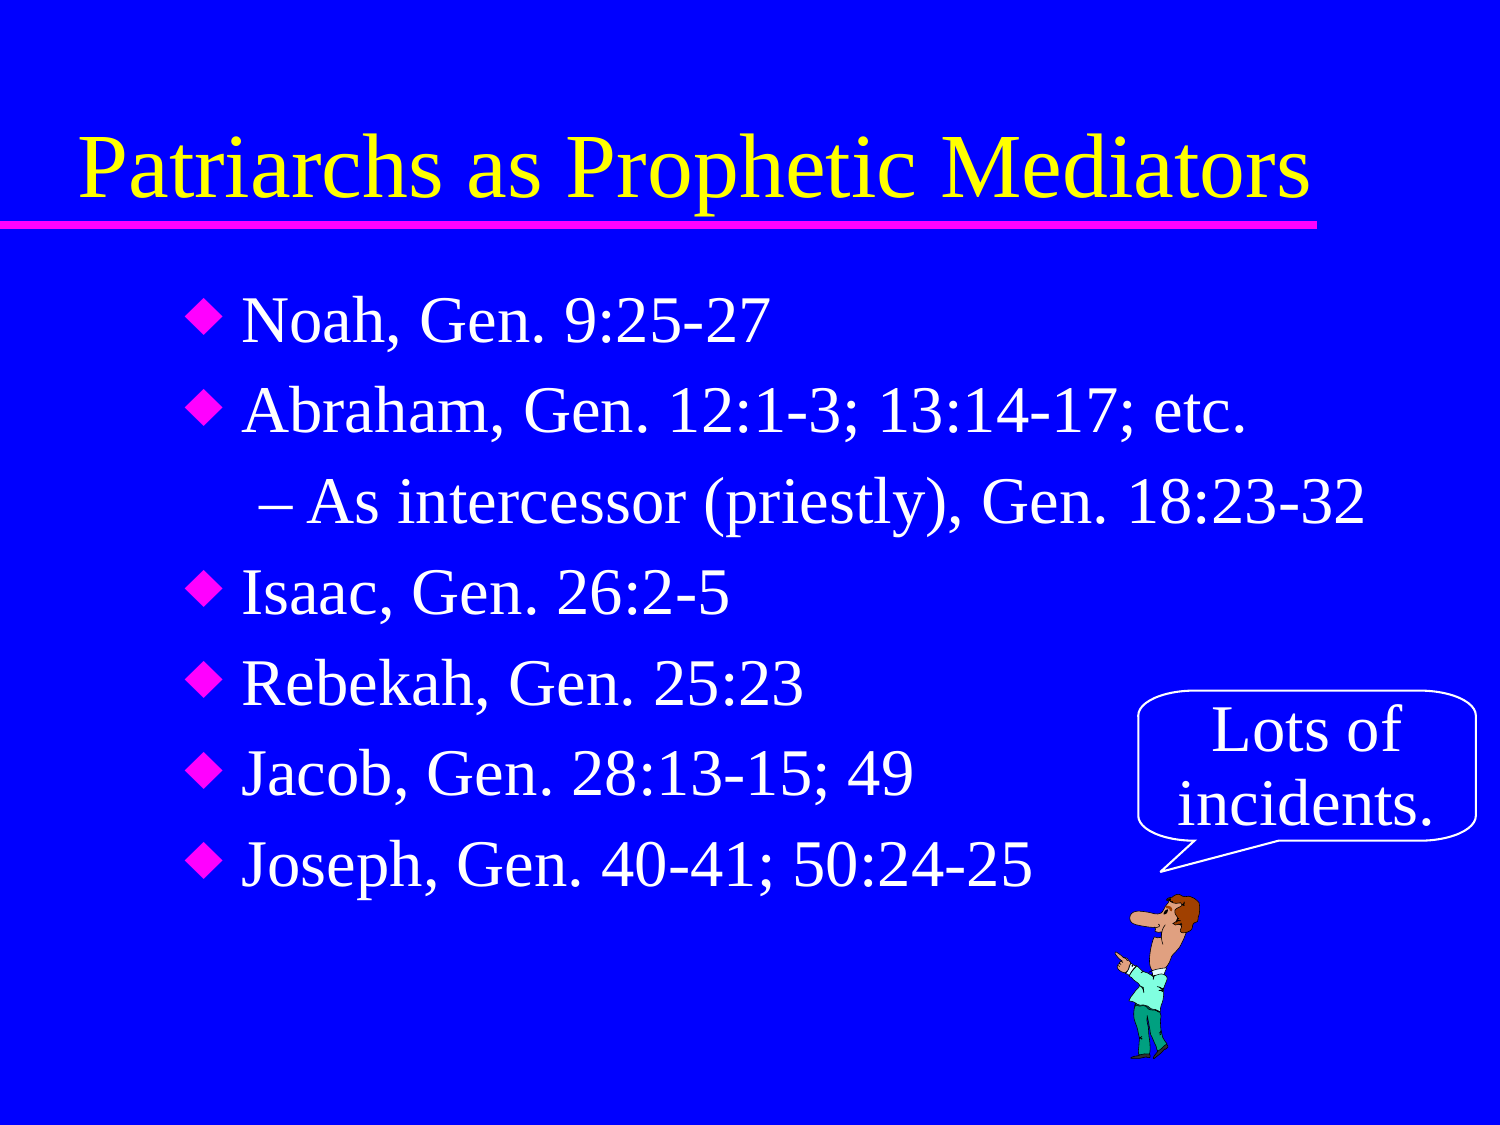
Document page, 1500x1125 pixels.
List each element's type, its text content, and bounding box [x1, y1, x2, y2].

list Noah, Gen. 9:25-27 Abraham, Gen. 12:1-3; 13:14-17; etc. As intercessor (priestly), Gen. 18:23-32 Isaac, Gen. 26:2-5 Rebekah, Gen. 25:23 Jacob, Gen. 28:13-15; 49 Joseph, Gen. 40-41; 50:24-25 [169, 275, 1438, 951]
title Patriarchs as Prophetic Mediators [62, 43, 1338, 225]
chart [1114, 893, 1201, 1060]
text_box Lots of incidents. [1138, 690, 1476, 872]
